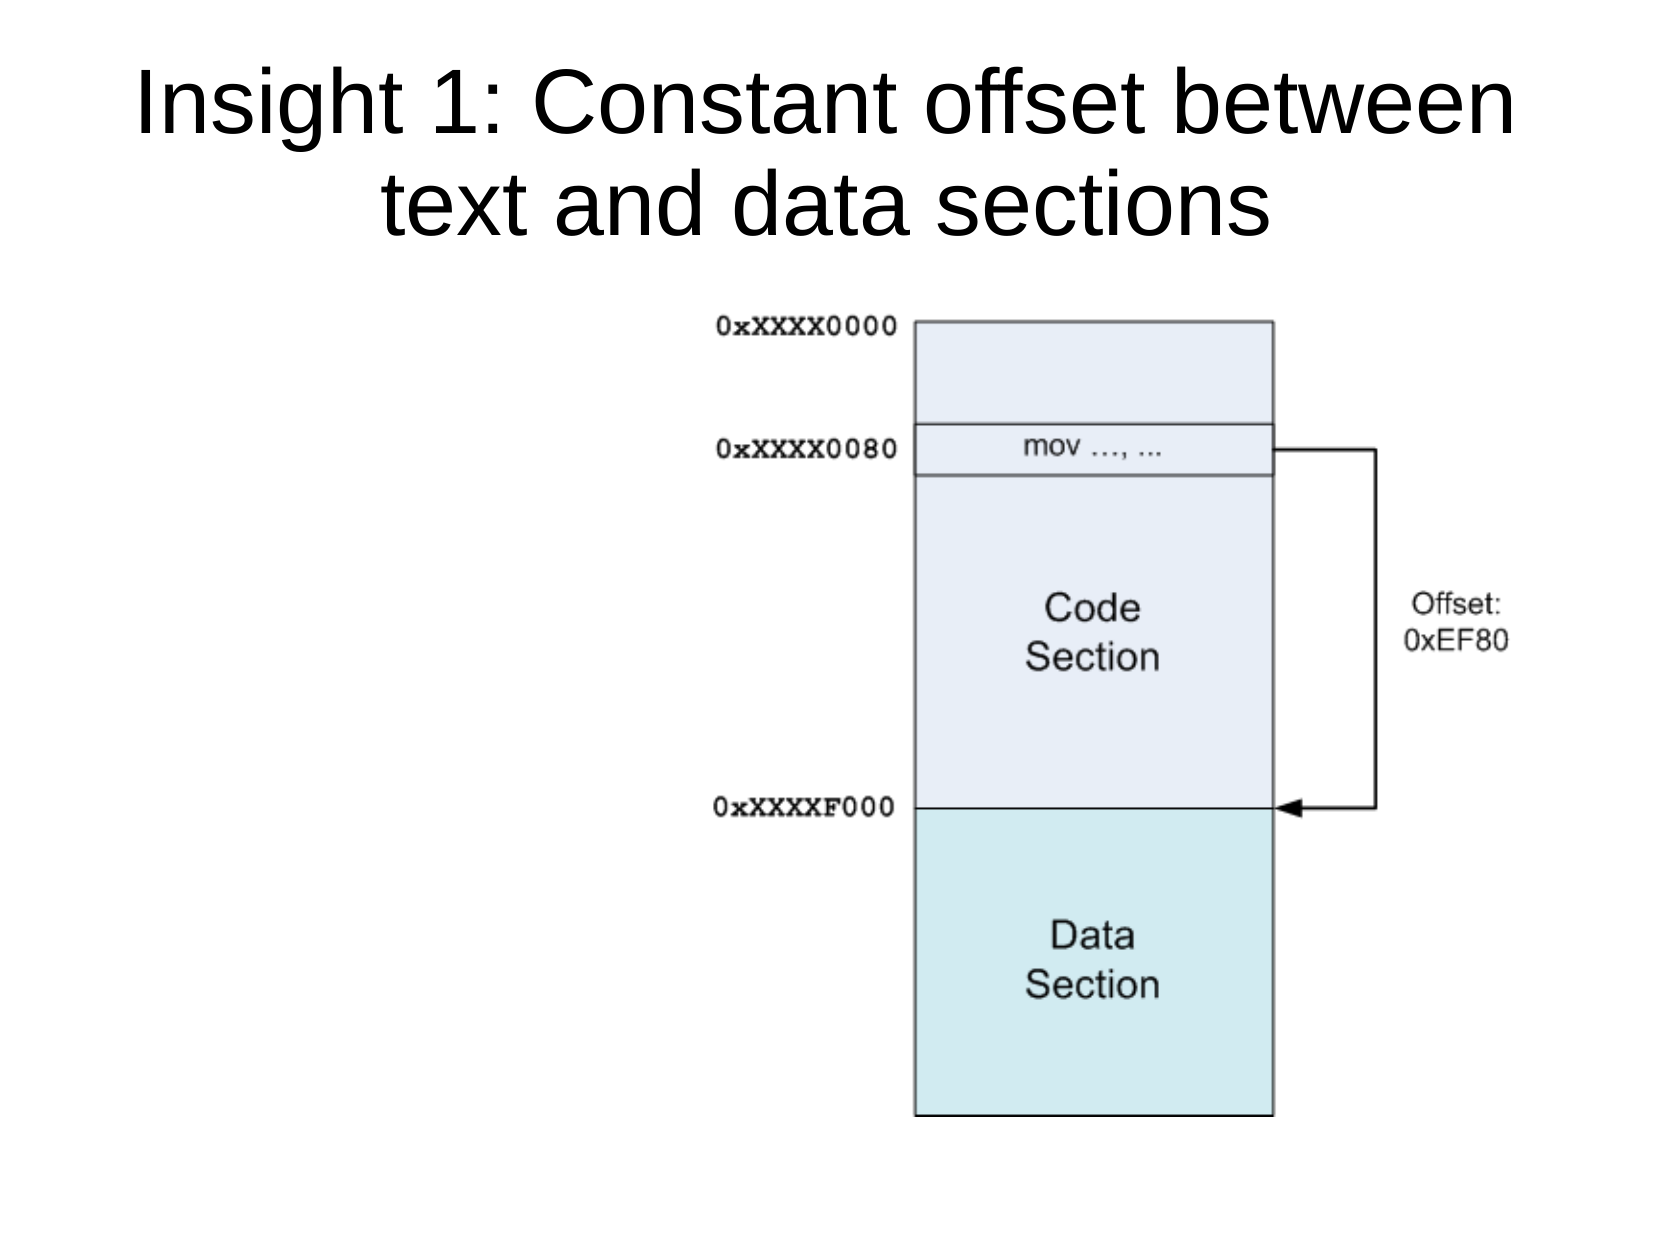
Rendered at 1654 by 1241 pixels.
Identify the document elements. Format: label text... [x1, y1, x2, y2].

title Insight 1: Constant offset between text and data sections [82, 49, 1571, 257]
picture [712, 303, 1512, 1117]
